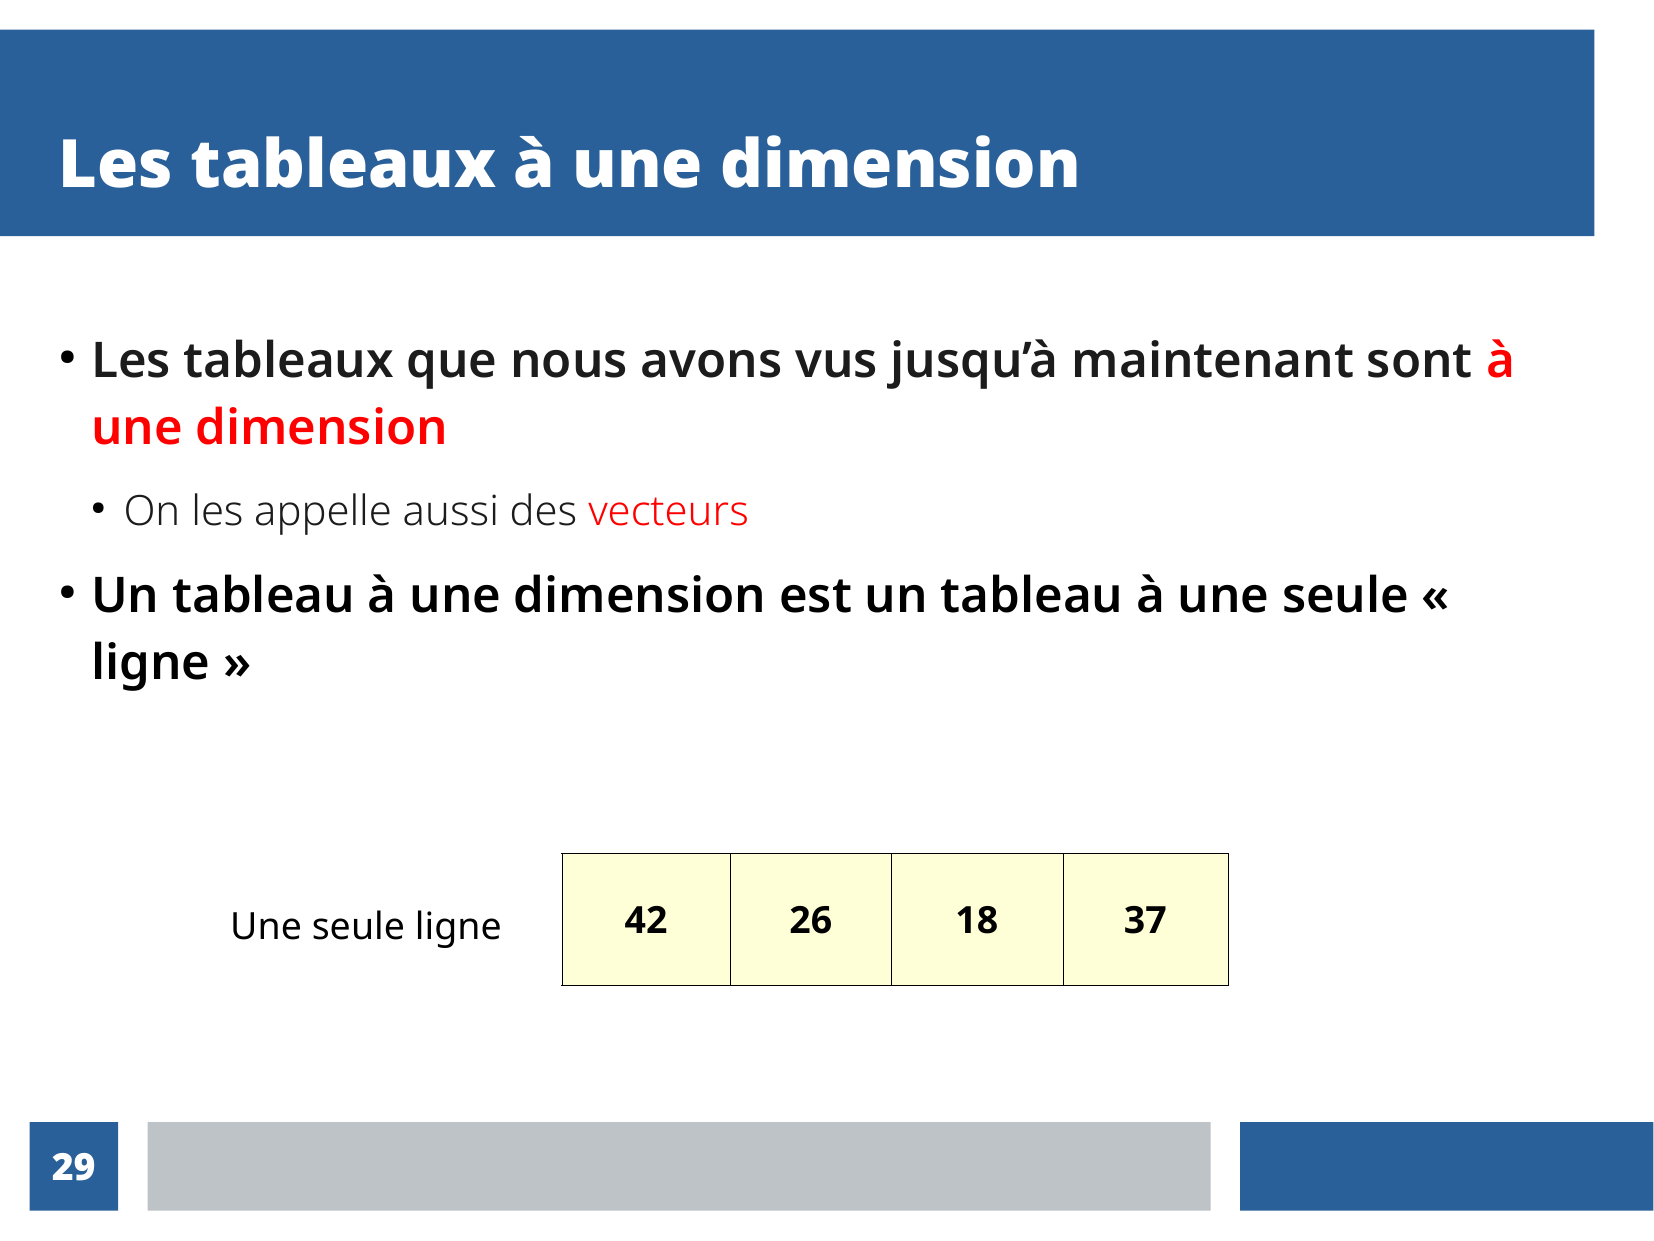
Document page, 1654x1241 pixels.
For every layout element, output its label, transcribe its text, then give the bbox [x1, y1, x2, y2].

table_header 42 [563, 854, 730, 985]
list Les tableaux que nous avons vus jusqu’à maintenant sont à une dimension On les appelle aussi des vecteurs Un tableau à une dimension est un tableau à une seule « ligne » [59, 324, 1565, 697]
table_header 37 [1064, 854, 1228, 985]
table_header 18 [892, 854, 1063, 985]
text_box Une seule ligne [188, 891, 544, 953]
table_header 26 [731, 854, 891, 985]
title Les tableaux à une dimension [59, 59, 1595, 207]
